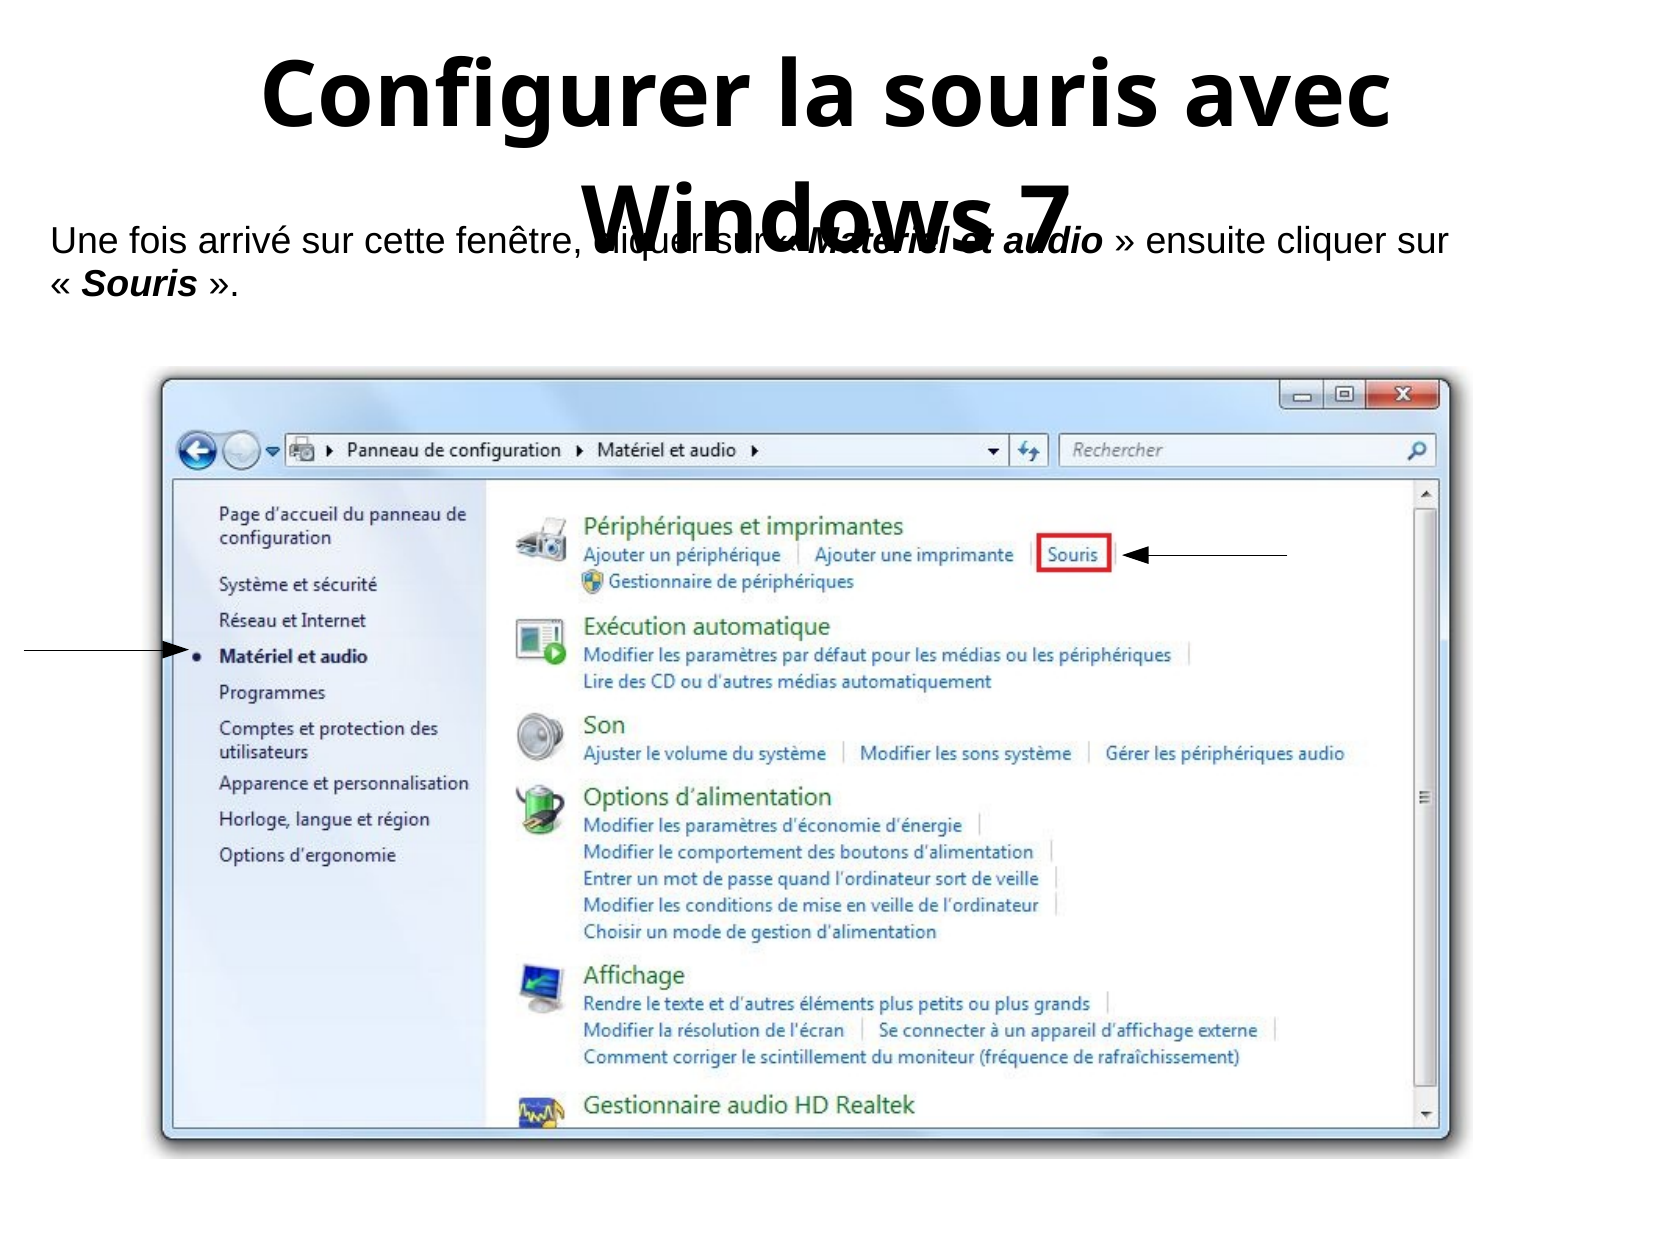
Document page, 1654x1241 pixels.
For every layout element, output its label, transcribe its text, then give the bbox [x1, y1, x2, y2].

picture [141, 366, 1473, 1159]
text_box Une fois arrivé sur cette fenêtre, cliquer sur « Matériel et audio » ensuite cliquer sur « Souris ». [35, 212, 1583, 314]
title Configurer la souris avec Windows 7 [82, 49, 1571, 212]
